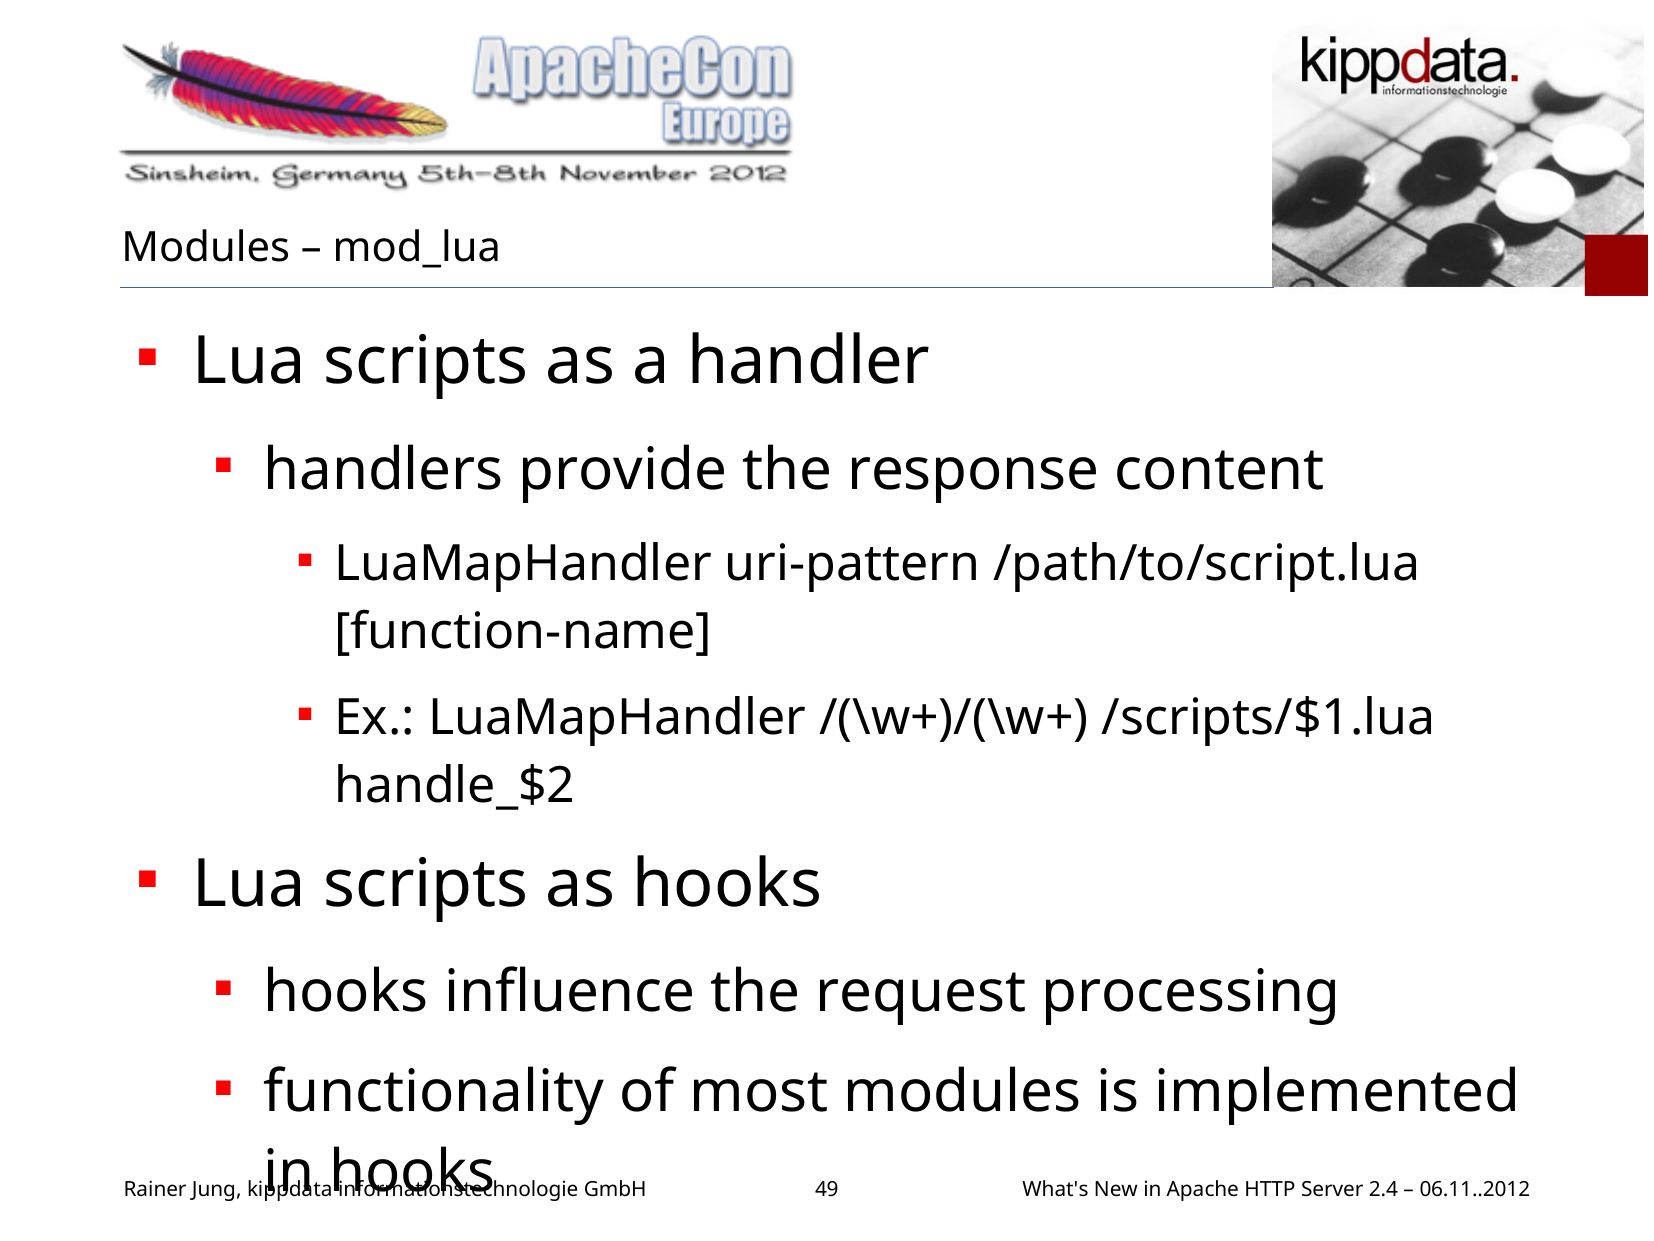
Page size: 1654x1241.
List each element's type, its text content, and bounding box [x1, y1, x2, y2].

title Modules – mod_lua [121, 204, 1242, 286]
picture [113, 32, 797, 195]
list Lua scripts as a handler handlers provide the response content LuaMapHandler uri-pattern /path/to/script.lua [function-name] Ex.: LuaMapHandler /(\w+)/(\w+) /scripts/$1.lua handle_$2 Lua scripts as hooks hooks influence the request processing functionality of most modules is implemented in hooks Authorization Providers can be implemented in Lua Logging: r:info("This is an info log message") etc. [121, 312, 1534, 1150]
picture [1272, 5, 1648, 302]
